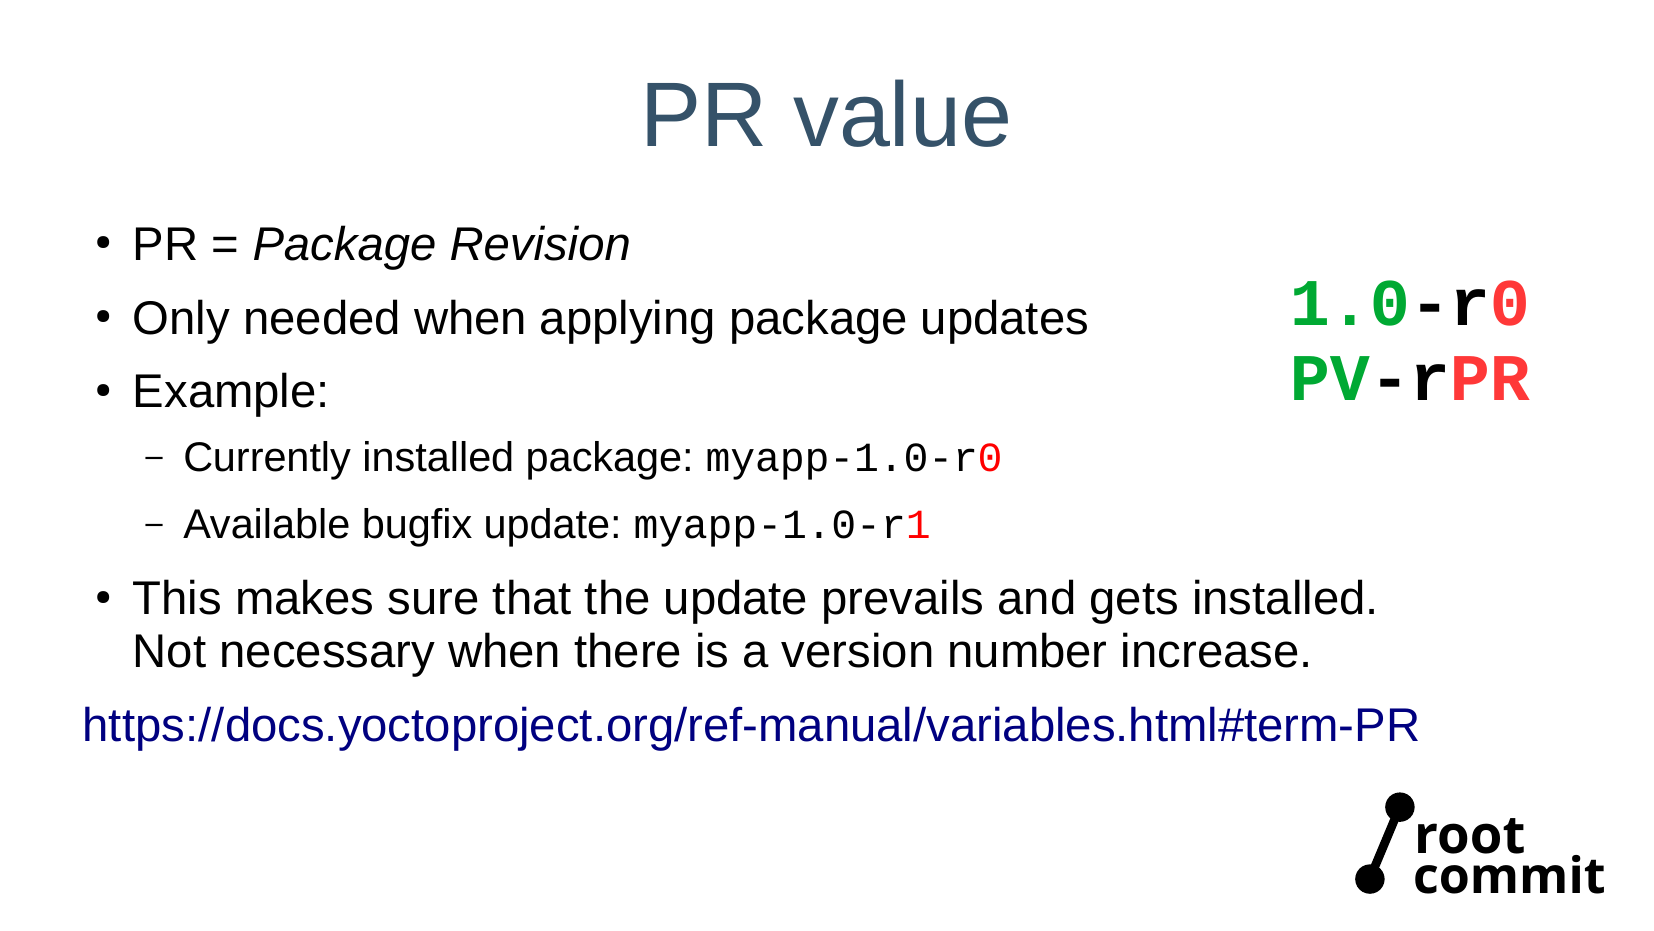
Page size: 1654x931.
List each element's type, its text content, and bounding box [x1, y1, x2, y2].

list PR = Package Revision Only needed when applying package updates Example: Currently installed package: myapp-1.0-r0 Available bugfix update: myapp-1.0-r1 This makes sure that the update prevails and gets installed. Not necessary when there is a version number increase. https://docs.yoctoproject.org/ref-manual/variables.html#term-PR [82, 217, 1571, 758]
title PR value [82, 37, 1571, 193]
text_box 1.0-r0 PV-rPR [1275, 262, 1545, 429]
